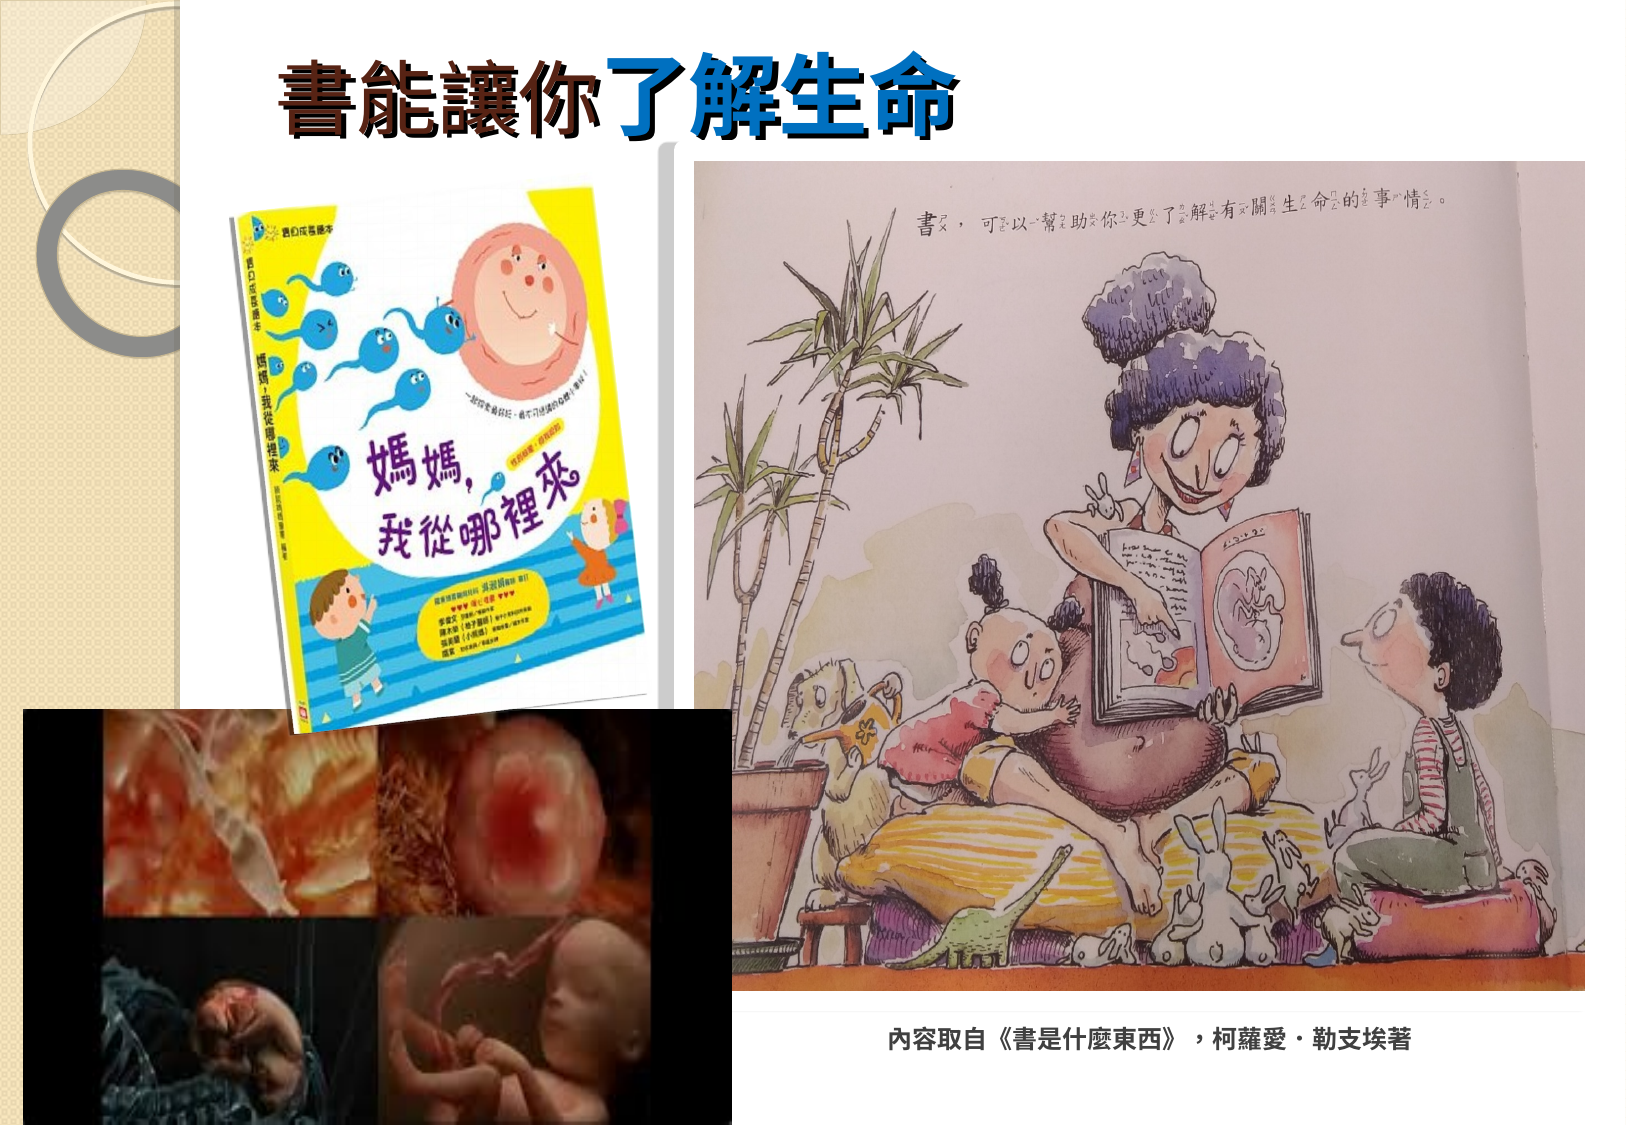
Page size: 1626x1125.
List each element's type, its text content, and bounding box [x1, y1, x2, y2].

picture [23, 160, 1585, 1125]
title 書能讓你了解生命 [221, 30, 1410, 147]
text_box 內容取自《書是什麼東西》，柯蘿愛．勒支埃著 [675, 1015, 1625, 1125]
